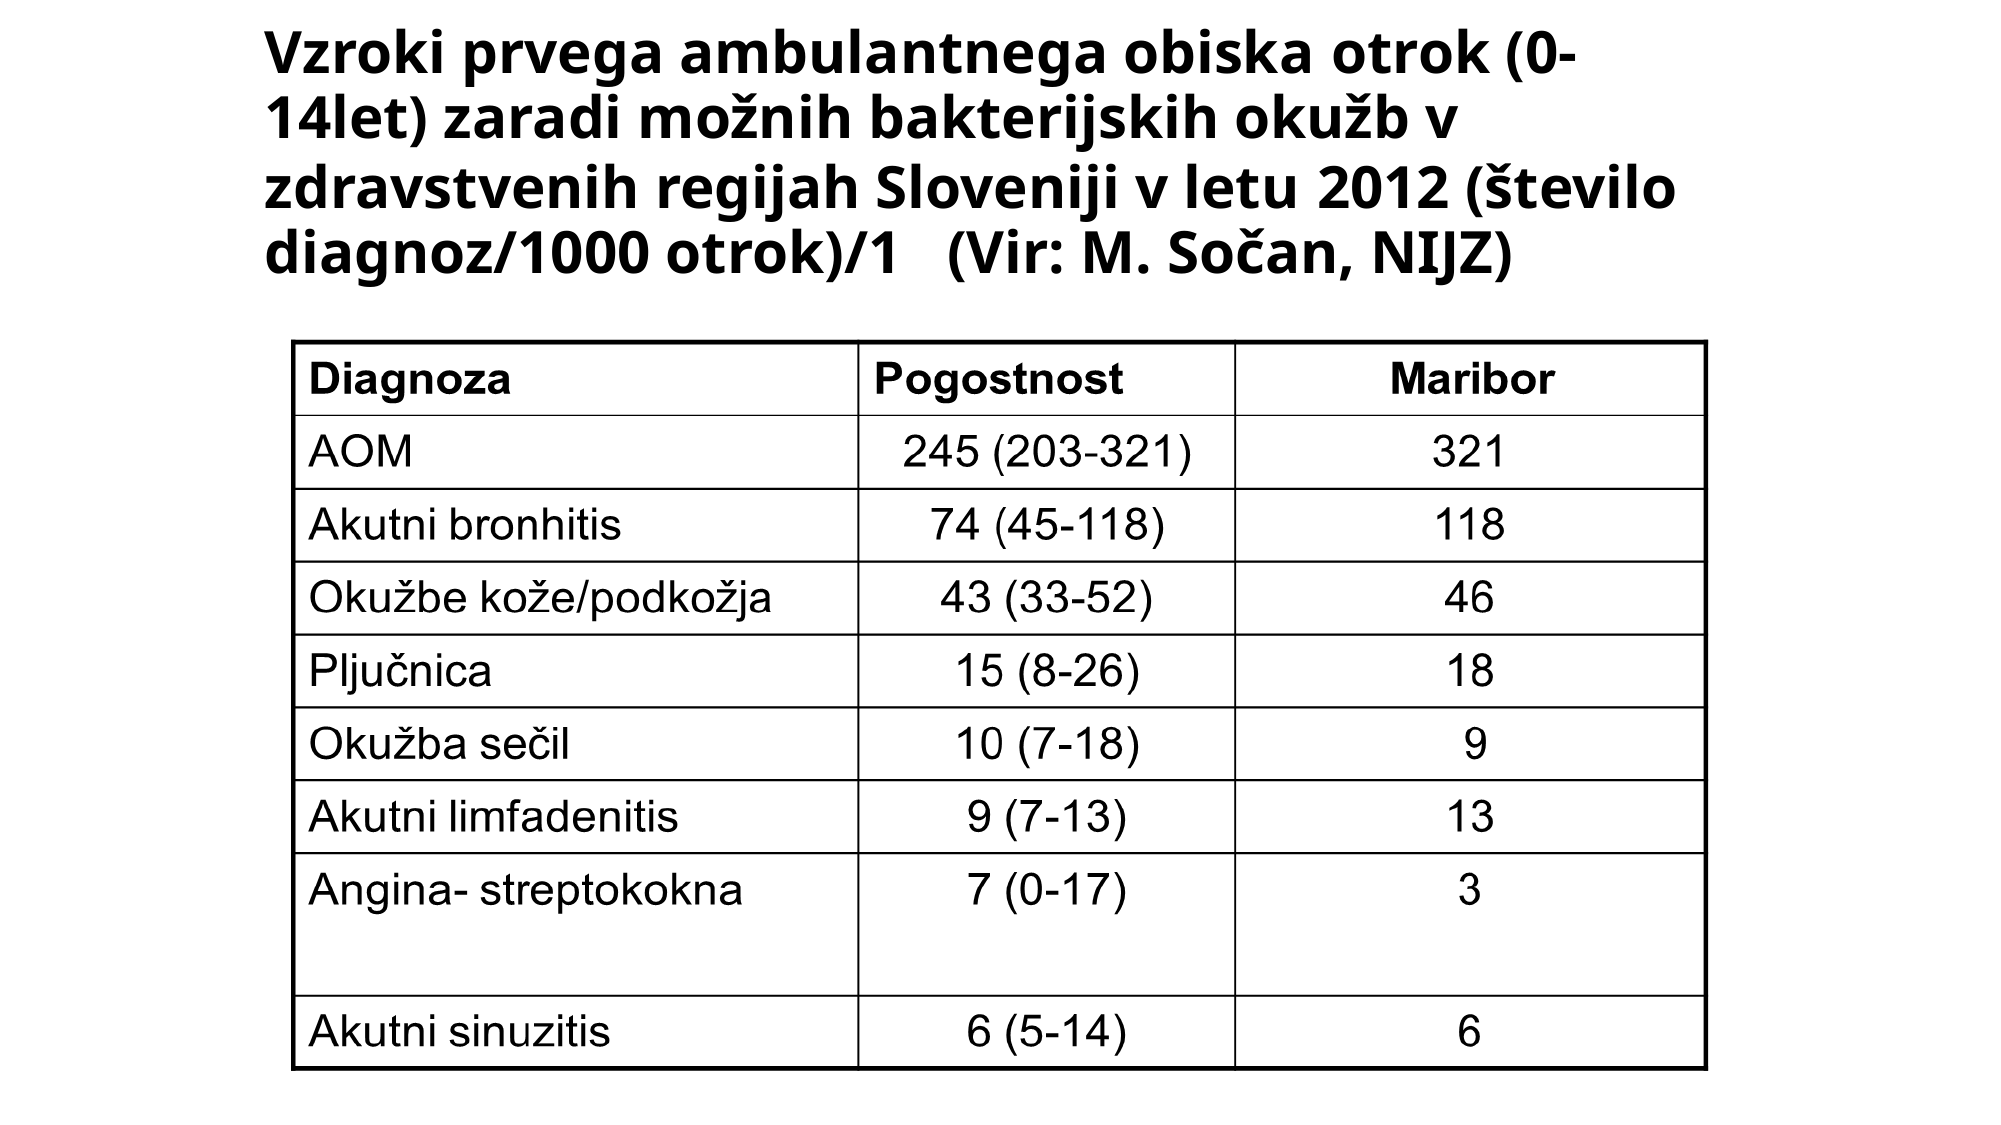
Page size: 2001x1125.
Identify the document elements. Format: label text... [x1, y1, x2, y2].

picture [291, 338, 1709, 1083]
title Vzroki prvega ambulantnega obiska otrok (0-14let) zaradi možnih bakterijskih okužb v zdravstvenih regijah Sloveniji v letu 2012 (število diagnoz/1000 otrok)/1 (Vir: M. Sočan, NIJZ) [249, 0, 1750, 303]
